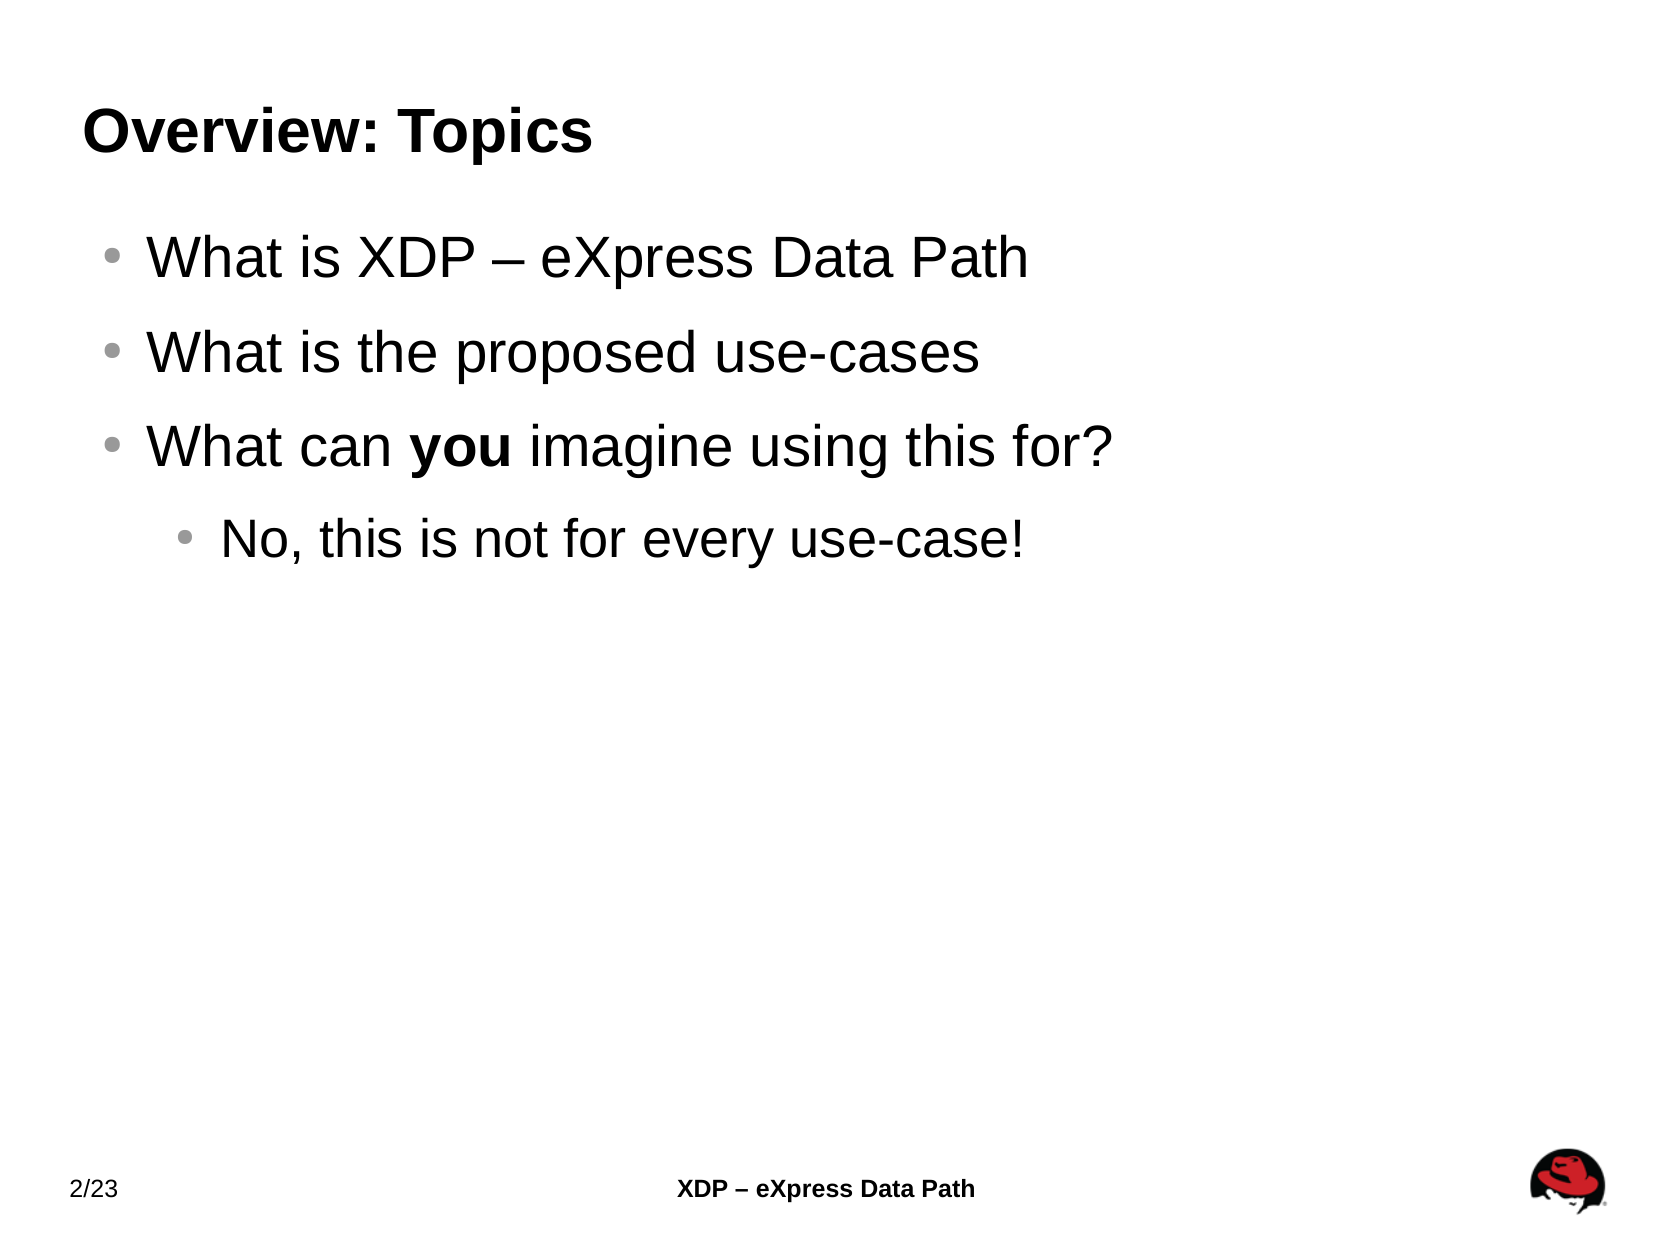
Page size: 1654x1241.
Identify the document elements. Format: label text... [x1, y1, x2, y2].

list What is XDP – eXpress Data Path What is the proposed use-cases What can you imagine using this for? No, this is not for every use-case! [86, 225, 1576, 1116]
title Overview: Topics [82, 37, 1571, 226]
picture [1529, 1146, 1613, 1224]
